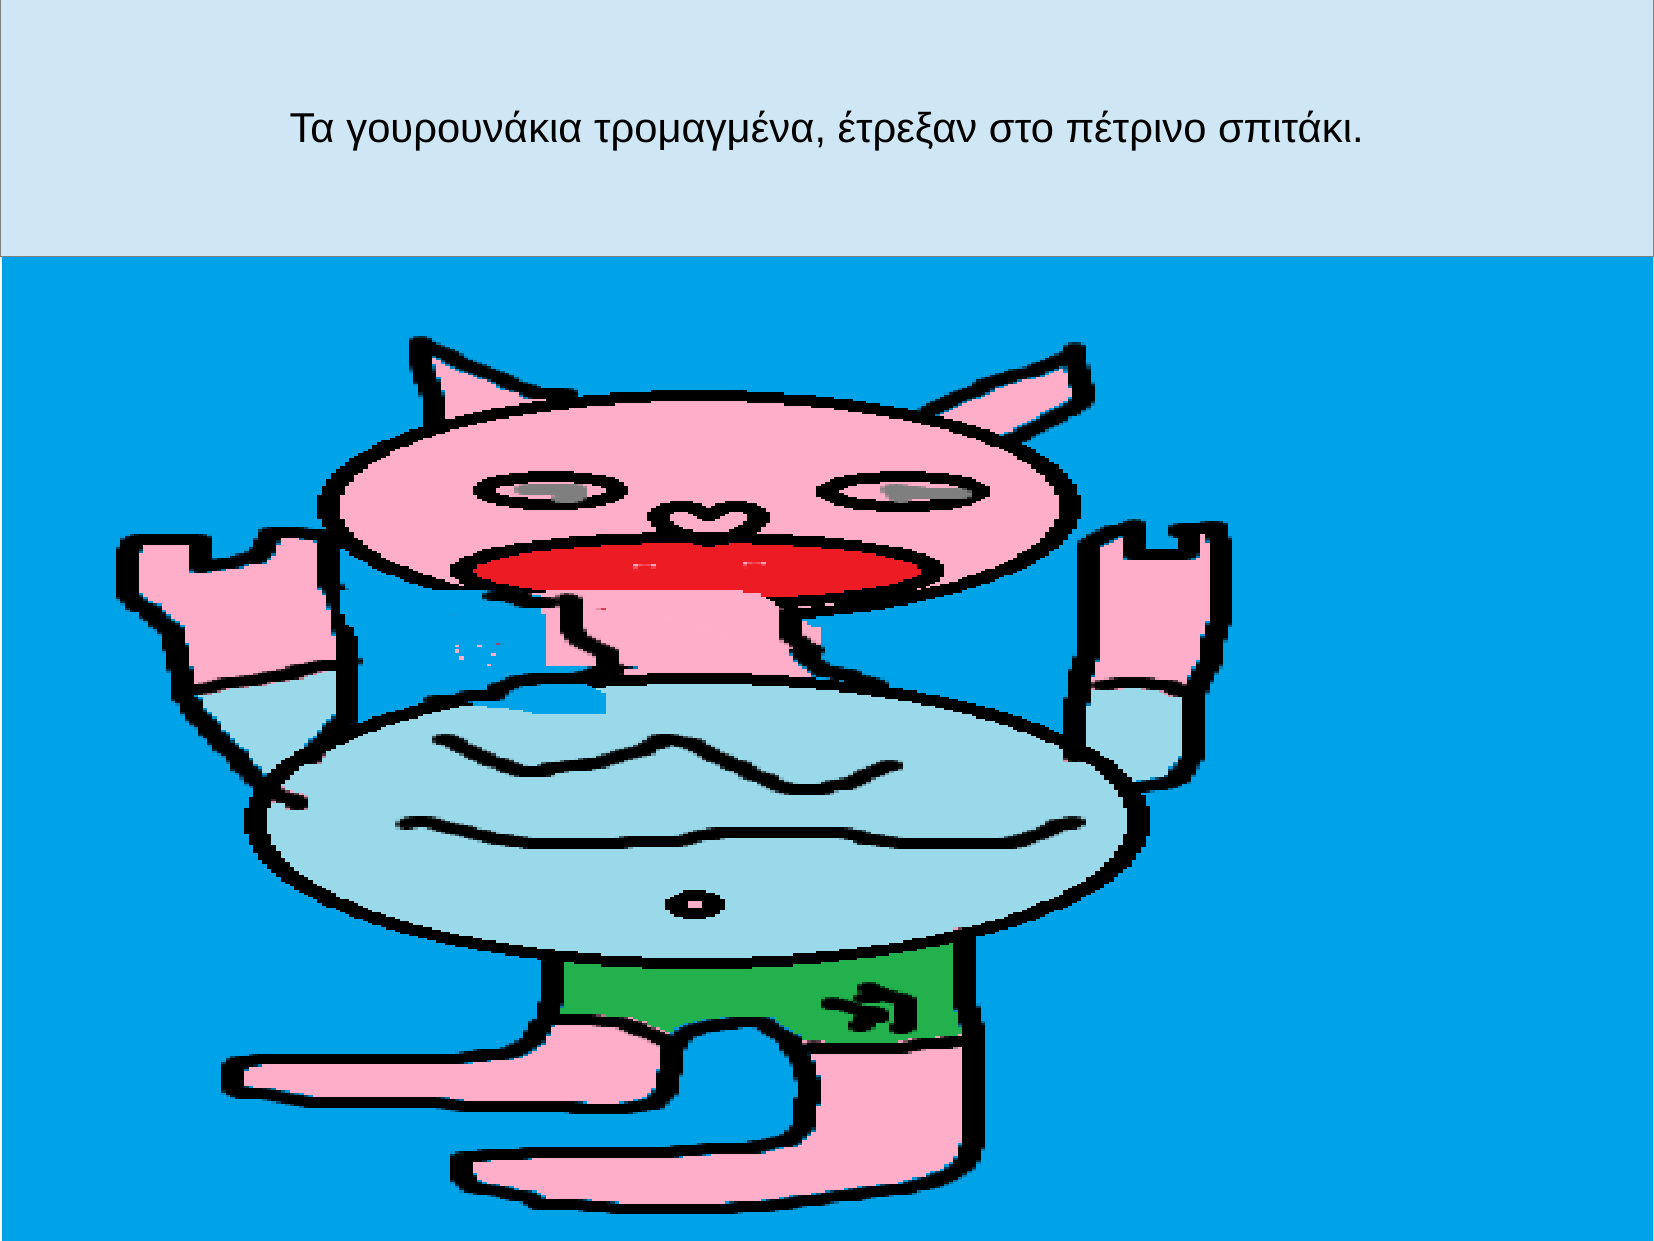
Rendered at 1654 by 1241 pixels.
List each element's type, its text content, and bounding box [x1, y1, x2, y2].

text_box Τα γουρουνάκια τρομαγμένα, έτρεξαν στο πέτρινο σπιτάκι. [0, 0, 1654, 257]
picture [117, 339, 1231, 1213]
